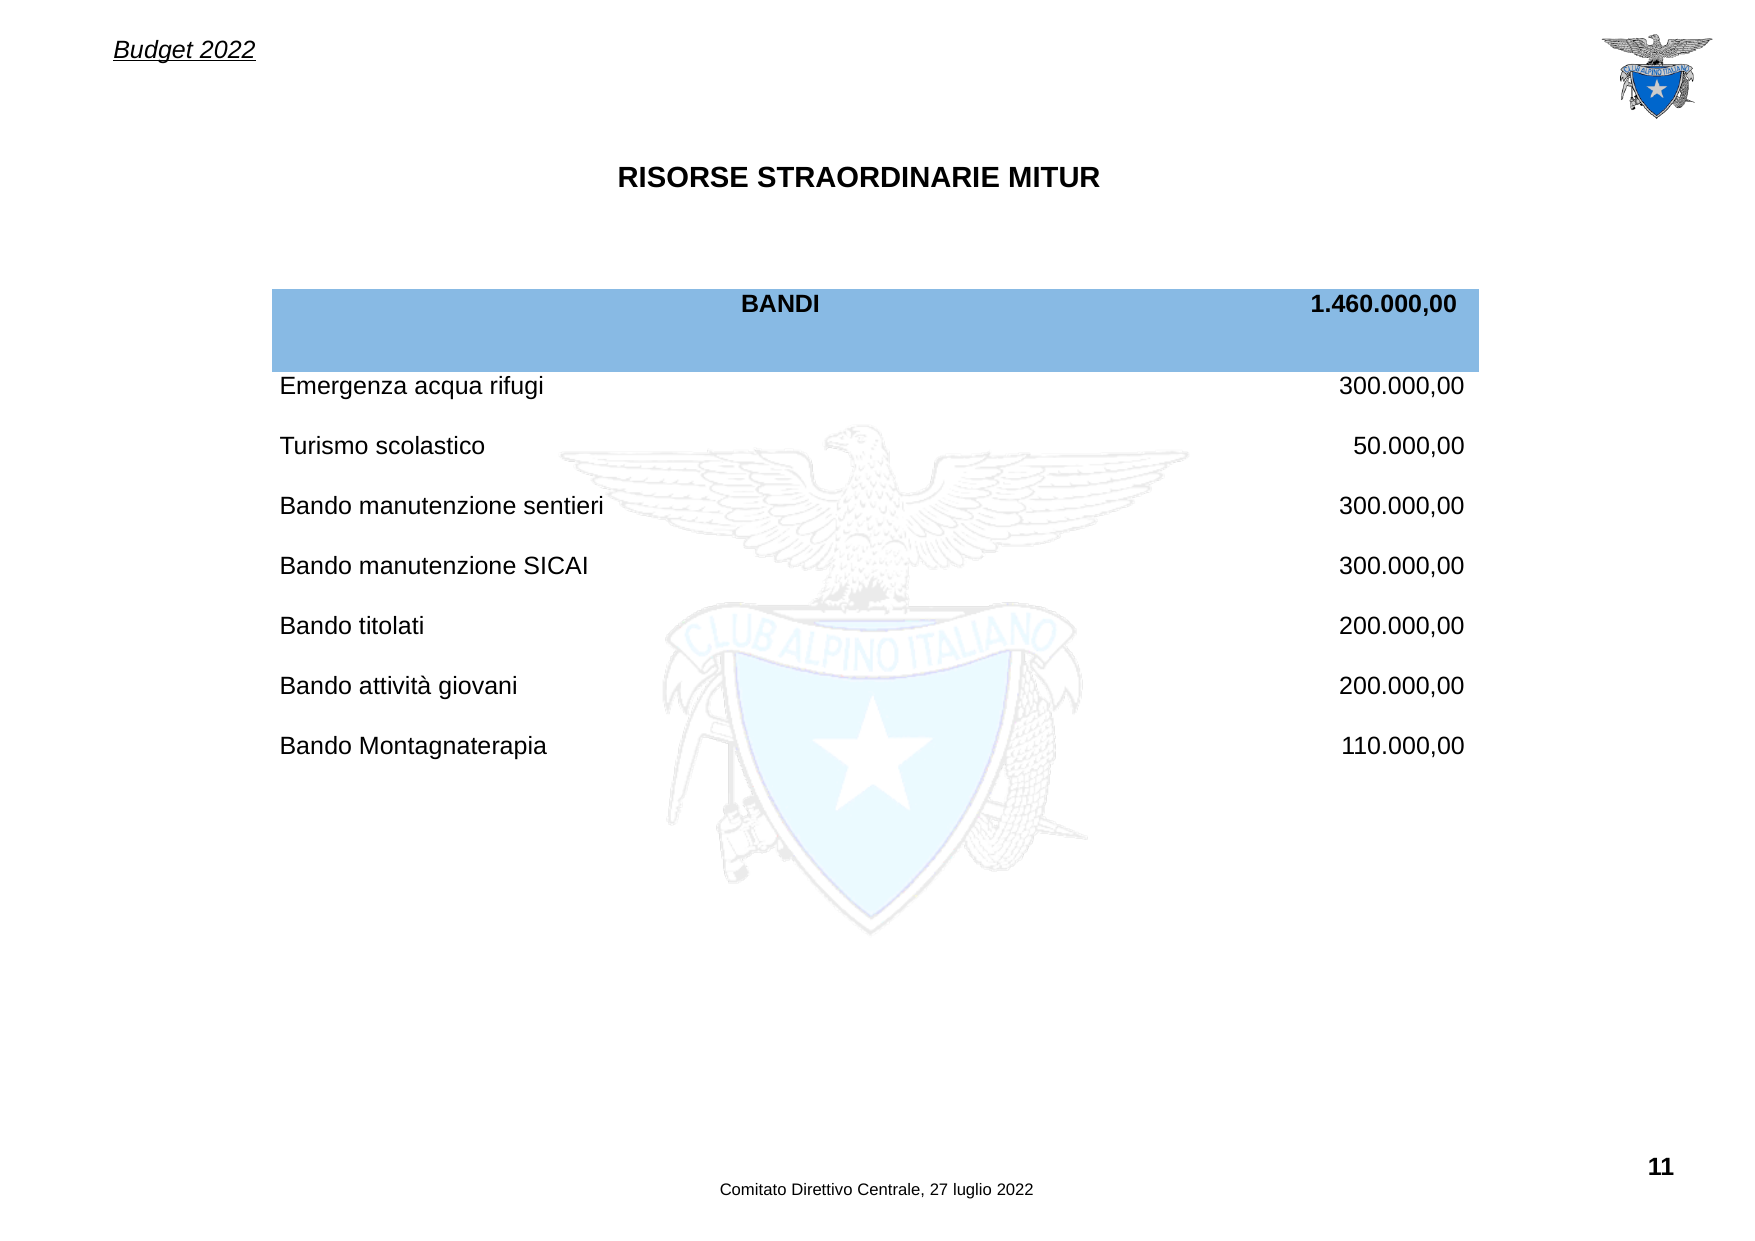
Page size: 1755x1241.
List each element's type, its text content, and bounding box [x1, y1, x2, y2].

text_box Budget 2022 [36, 27, 333, 74]
picture [534, 792, 1222, 995]
table_cell 300.000,00 [1296, 372, 1479, 432]
table_cell 300.000,00 [1296, 552, 1479, 612]
table_cell Bando titolati [272, 612, 1296, 672]
picture [1597, 29, 1718, 128]
table_cell Emergenza acqua rifugi [272, 372, 1296, 432]
table_cell Bando manutenzione sentieri [272, 492, 1296, 552]
table_cell 200.000,00 [1296, 612, 1479, 672]
table_cell 300.000,00 [1296, 492, 1479, 552]
table_cell 110.000,00 [1296, 732, 1479, 792]
table_cell 50.000,00 [1296, 432, 1479, 492]
text_box Comitato Direttivo Centrale, 27 luglio 2022 [469, 1172, 1285, 1209]
table_header RISORSE STRAORDINARIE MITUR [275, 153, 1444, 201]
table_header 1.460.000,00 [1296, 289, 1479, 372]
table_cell [275, 201, 1444, 258]
table_cell Bando manutenzione SICAI [272, 552, 1296, 612]
table_cell Bando Montagnaterapia [272, 732, 1296, 792]
table_cell 200.000,00 [1296, 672, 1479, 732]
table_cell Turismo scolastico [272, 432, 1296, 492]
table_cell Bando attività giovani [272, 672, 1296, 732]
table_header BANDI [272, 289, 1296, 372]
text_box 11 [1632, 1144, 1704, 1191]
